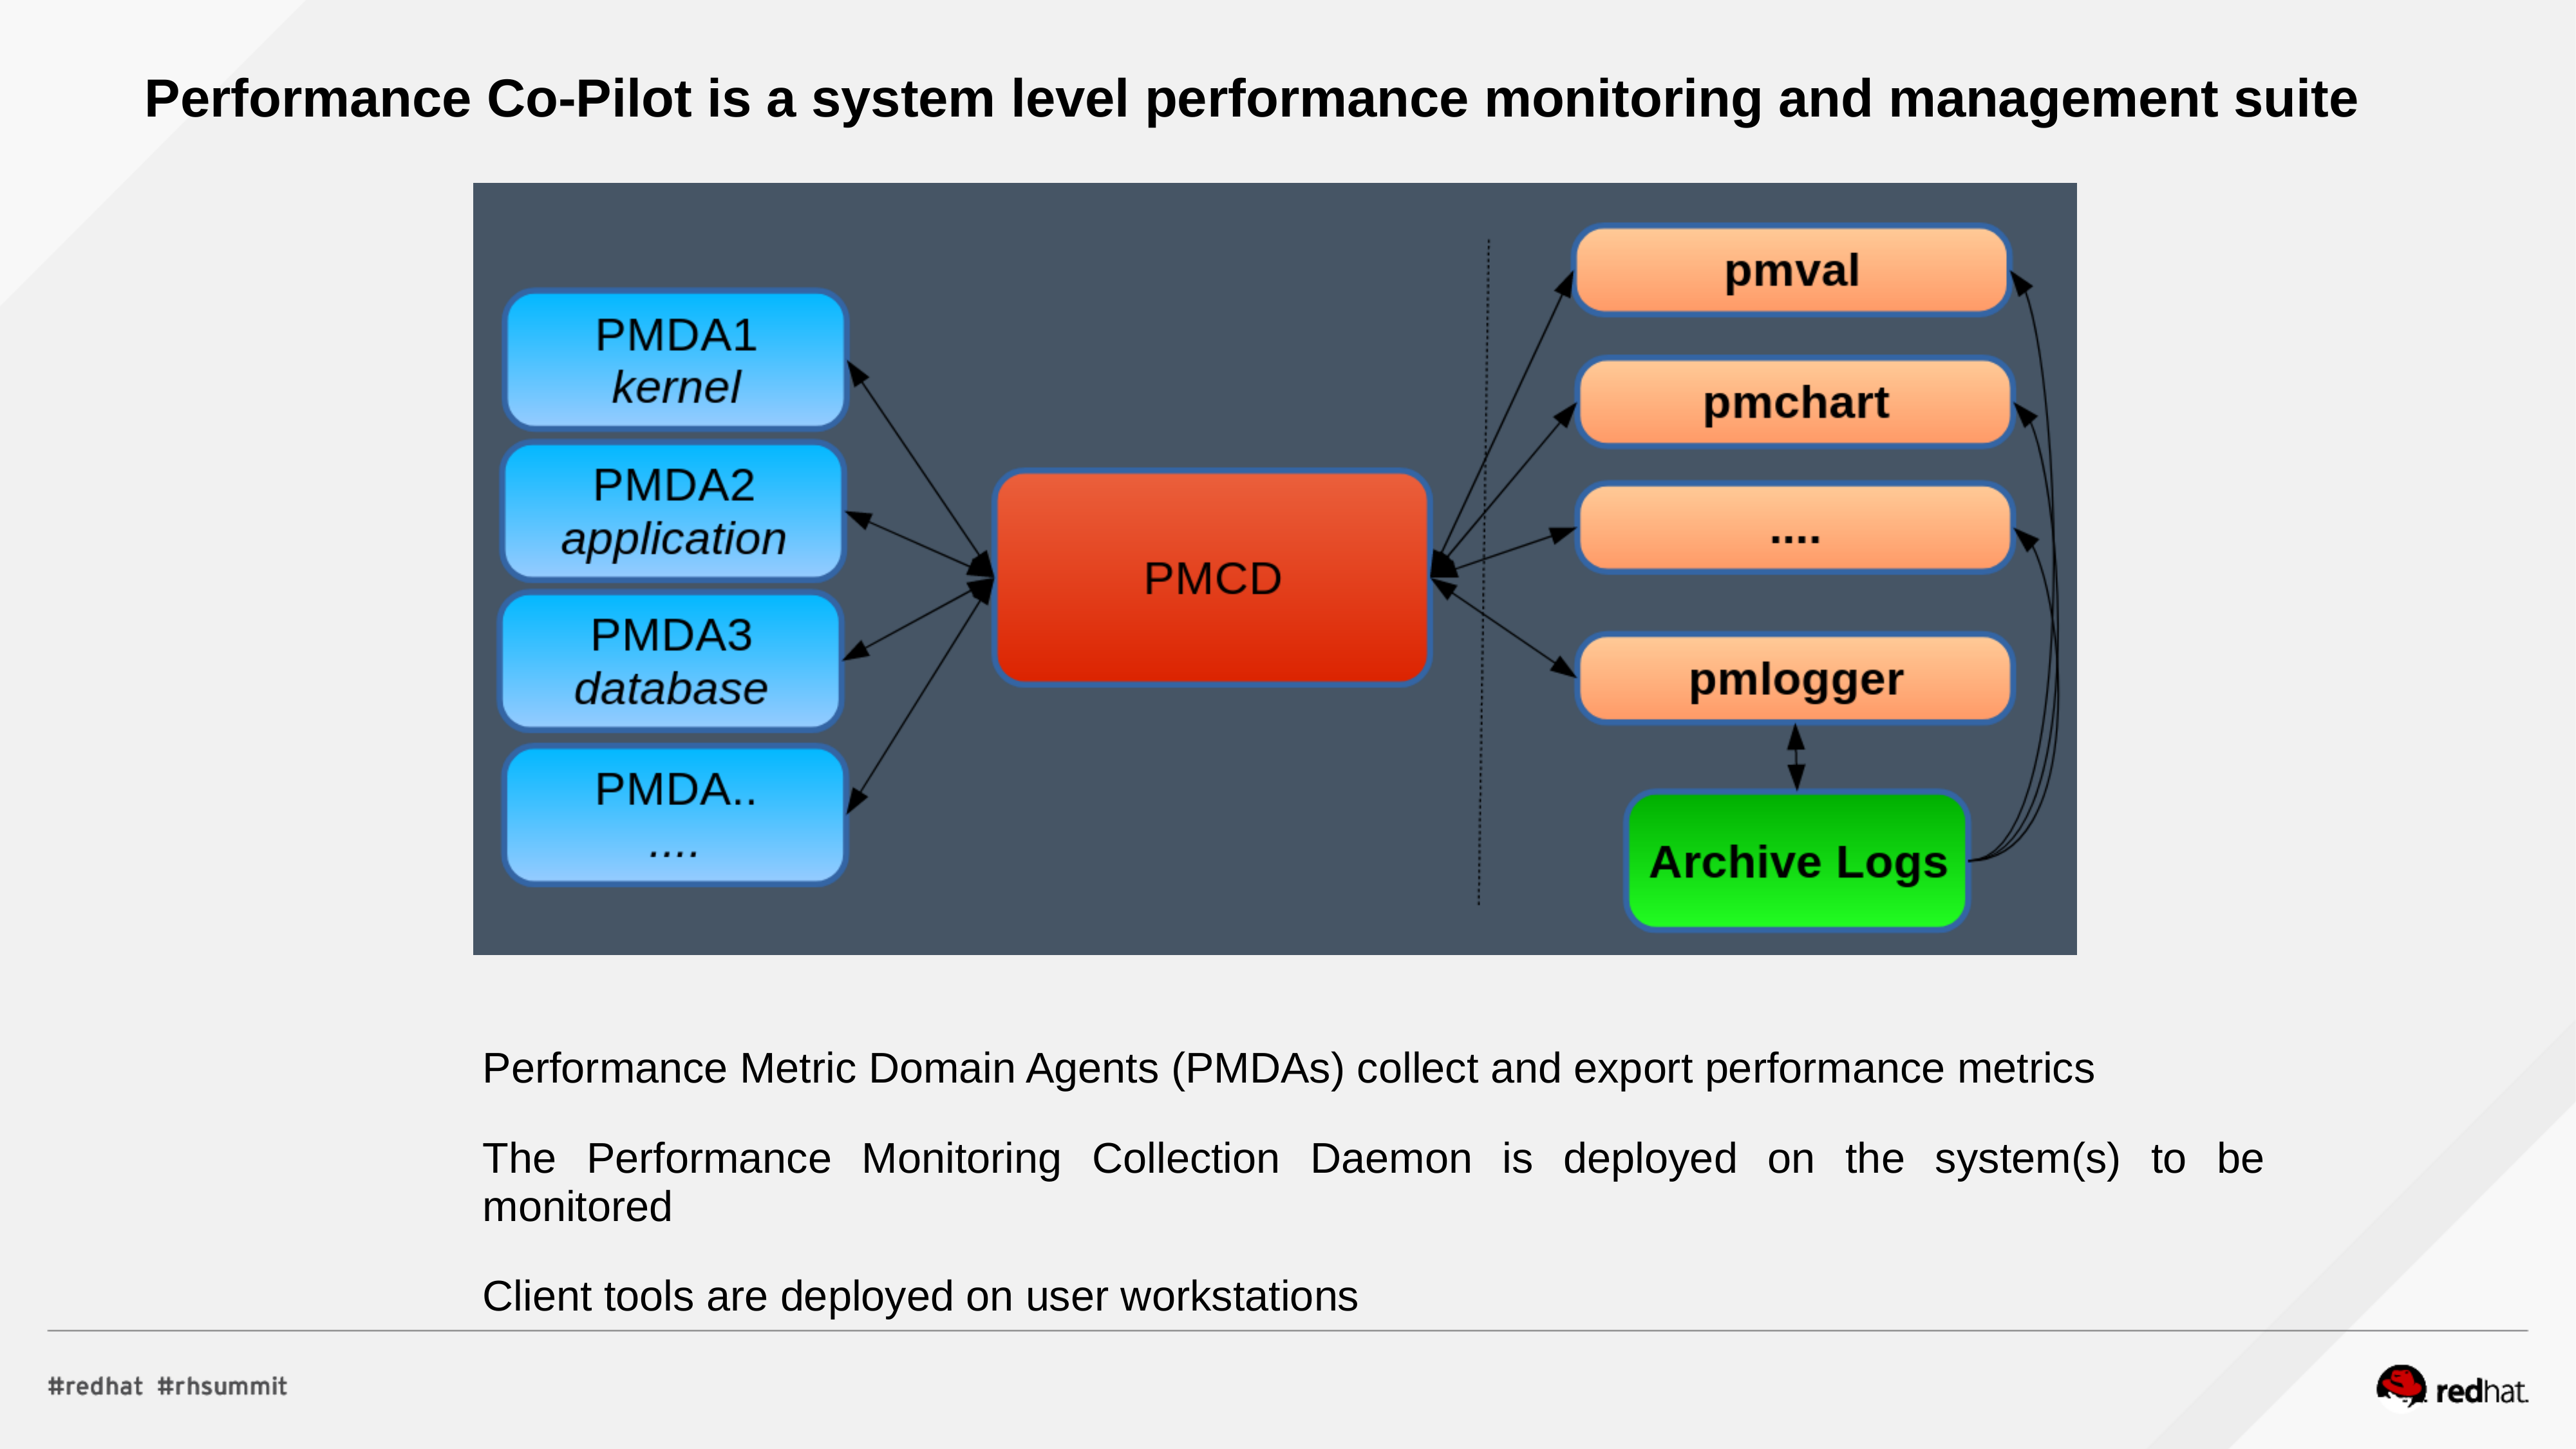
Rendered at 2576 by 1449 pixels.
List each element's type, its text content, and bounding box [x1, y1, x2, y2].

text_box Performance Metric Domain Agents (PMDAs) collect and export performance metrics The Performance Monitoring Collection Daemon is deployed on the system(s) to be monitored Client tools are deployed on user workstations [473, 990, 2276, 1374]
picture [0, 0, 2576, 1449]
text_box Performance Co-Pilot is a system level performance monitoring and management suite [135, 64, 2454, 193]
